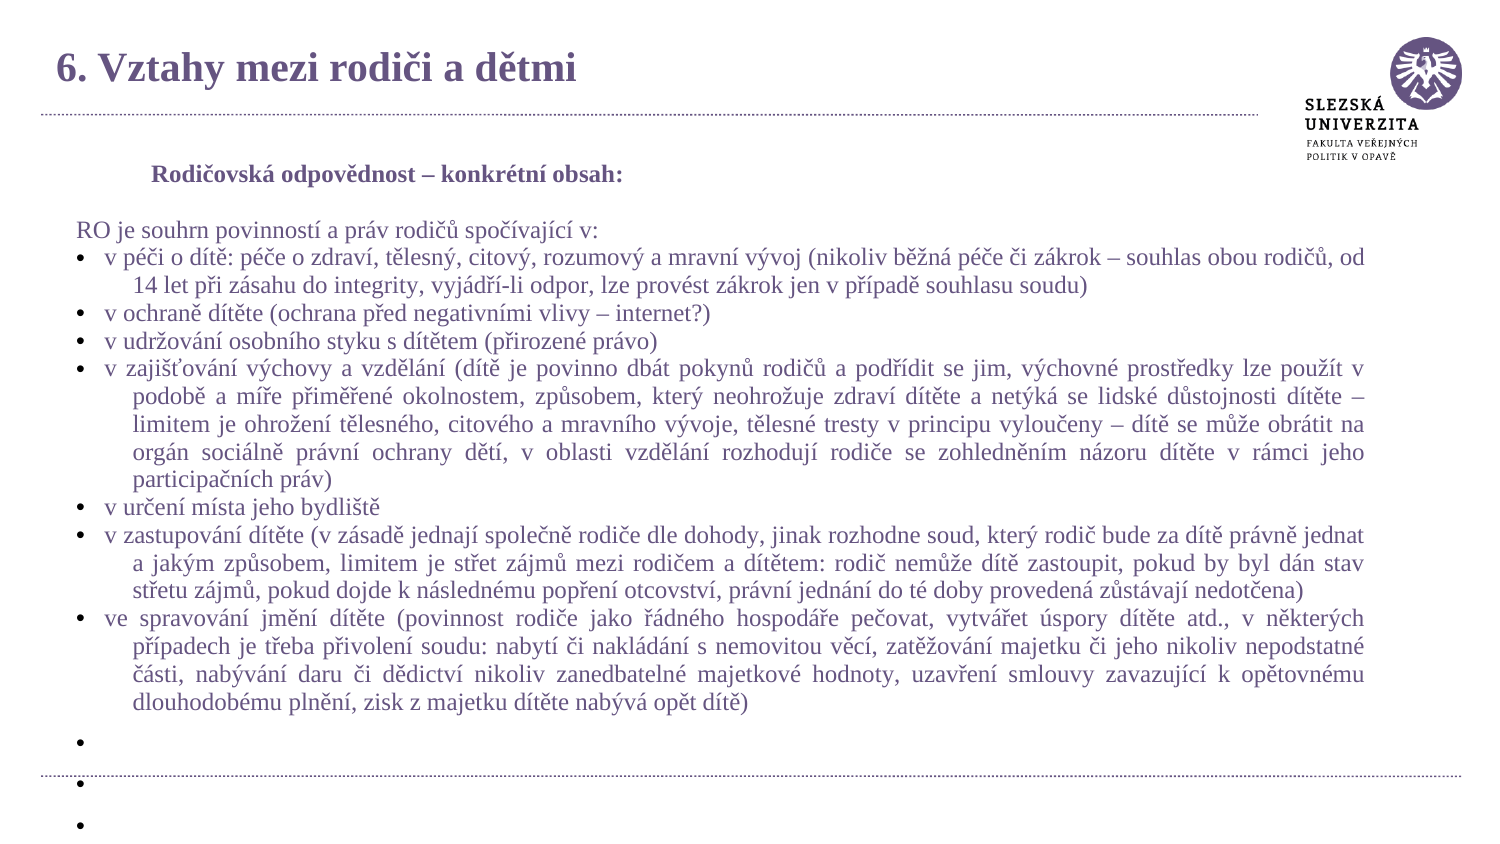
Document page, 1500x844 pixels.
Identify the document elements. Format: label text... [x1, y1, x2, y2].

text_box Rodičovská odpovědnost – konkrétní obsah: RO je souhrn povinností a práv rodičů spočívající v: v péči o dítě: péče o zdraví, tělesný, citový, rozumový a mravní vývoj (nikoliv běžná péče či zákrok – souhlas obou rodičů, od 14 let při zásahu do integrity, vyjádří-li odpor, lze provést zákrok jen v případě souhlasu soudu) v ochraně dítěte (ochrana před negativními vlivy – internet?) v udržování osobního styku s dítětem (přirozené právo) v zajišťování výchovy a vzdělání (dítě je povinno dbát pokynů rodičů a podřídit se jim, výchovné prostředky lze použít v podobě a míře přiměřené okolnostem, způsobem, který neohrožuje zdraví dítěte a netýká se lidské důstojnosti dítěte – limitem je ohrožení tělesného, citového a mravního vývoje, tělesné tresty v principu vyloučeny – dítě se může obrátit na orgán sociálně právní ochrany dětí, v oblasti vzdělání rozhodují rodiče se zohledněním názoru dítěte v rámci jeho participačních práv) v určení místa jeho bydliště v zastupování dítěte (v zásadě jednají společně rodiče dle dohody, jinak rozhodne soud, který rodič bude za dítě právně jednat a jakým způsobem, limitem je střet zájmů mezi rodičem a dítětem: rodič nemůže dítě zastoupit, pokud by byl dán stav střetu zájmů, pokud dojde k následnému popření otcovství, právní jednání do té doby provedená zůstávají nedotčena) ve spravování jmění dítěte (povinnost rodiče jako řádného hospodáře pečovat, vytvářet úspory dítěte atd., v některých případech je třeba přivolení soudu: nabytí či nakládání s nemovitou věcí, zatěžování majetku či jeho nikoliv nepodstatné části, nabývání daru či dědictví nikoliv zanedbatelné majetkové hodnoty, uzavření smlouvy zavazující k opětovnému dlouhodobému plnění, zisk z majetku dítěte nabývá opět dítě) [61, 152, 1382, 775]
title 6. Vztahy mezi rodiči a dětmi [41, 32, 1220, 116]
